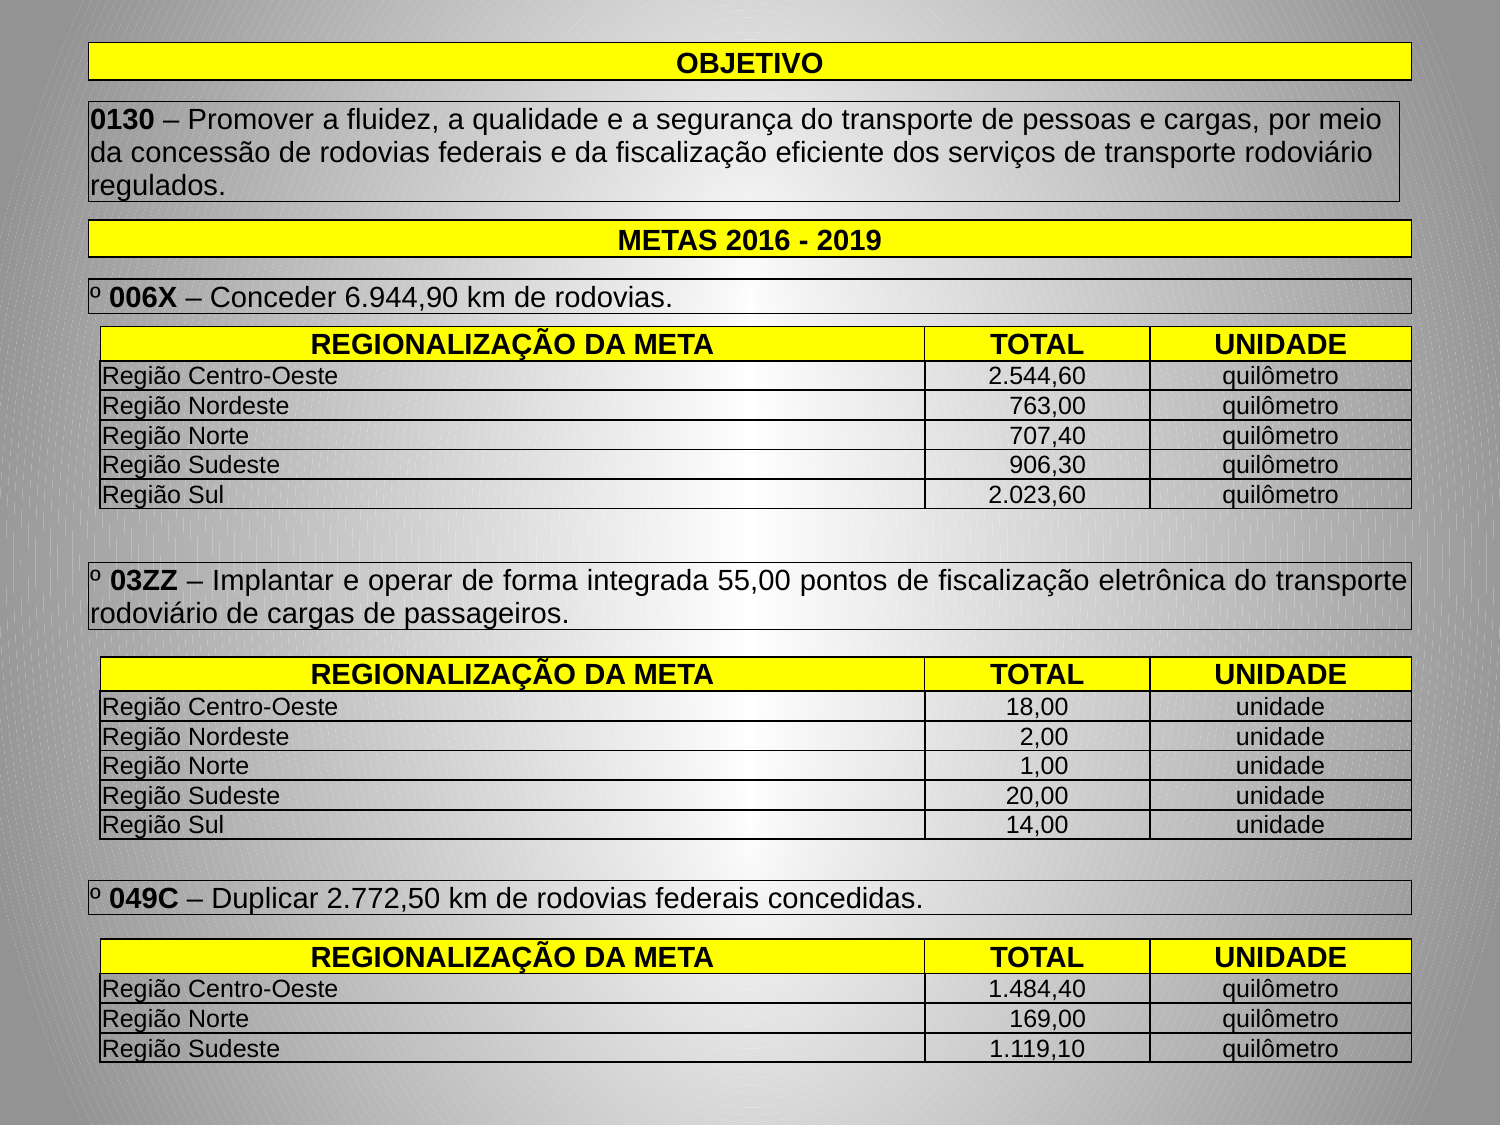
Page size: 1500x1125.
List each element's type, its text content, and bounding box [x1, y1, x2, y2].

table_cell 2.023,60 [926, 480, 1149, 508]
table_header º 03ZZ – Implantar e operar de forma integrada 55,00 pontos de fiscalização eletrônica do transporte rodoviário de cargas de passageiros. [89, 563, 1411, 629]
table_cell unidade [1151, 811, 1411, 838]
table_cell Região Norte [101, 751, 924, 779]
table_cell quilômetro [1151, 450, 1411, 478]
table_cell quilômetro [1151, 421, 1411, 449]
table_header REGIONALIZAÇÃO DA META [101, 940, 924, 973]
table_cell 18,00 [926, 692, 1149, 720]
table_header METAS 2016 - 2019 [89, 221, 1411, 256]
table_cell Região Norte [101, 421, 924, 449]
table_cell Região Centro-Oeste [101, 692, 924, 720]
table_header TOTAL [925, 658, 1149, 690]
table_cell 169,00 [926, 1004, 1149, 1032]
table_cell Região Sudeste [101, 450, 924, 478]
table_cell 20,00 [926, 781, 1149, 809]
table_header º 006X – Conceder 6.944,90 km de rodovias. [89, 280, 1411, 313]
table_cell unidade [1151, 722, 1411, 750]
table_cell Região Sudeste [101, 781, 924, 809]
table_cell unidade [1151, 751, 1411, 779]
table_cell unidade [1151, 692, 1411, 720]
table_header OBJETIVO [89, 43, 1411, 79]
table_cell quilômetro [1151, 1034, 1411, 1061]
table_cell Região Nordeste [101, 722, 924, 750]
table_cell quilômetro [1151, 362, 1411, 389]
table_cell 1,00 [926, 751, 1149, 779]
table_cell 2.544,60 [926, 362, 1149, 389]
table_cell Região Sul [101, 811, 924, 838]
table_cell unidade [1151, 781, 1411, 809]
table_cell quilômetro [1151, 974, 1411, 1002]
table_cell 707,40 [926, 421, 1149, 449]
table_cell Região Norte [101, 1004, 924, 1032]
table_cell Região Centro-Oeste [101, 362, 924, 389]
table_cell Região Sul [101, 480, 924, 508]
table_header 0130 – Promover a fluidez, a qualidade e a segurança do transporte de pessoas e cargas, por meio da concessão de rodovias federais e da fiscalização eficiente dos serviços de transporte rodoviário regulados. [89, 102, 1399, 201]
table_header UNIDADE [1151, 327, 1411, 360]
table_cell Região Centro-Oeste [101, 974, 924, 1002]
table_cell quilômetro [1151, 1004, 1411, 1032]
table_cell 763,00 [926, 391, 1149, 419]
table_cell Região Sudeste [101, 1034, 924, 1061]
table_cell 1.119,10 [926, 1034, 1149, 1061]
table_cell 2,00 [926, 722, 1149, 750]
table_cell quilômetro [1151, 480, 1411, 508]
table_header UNIDADE [1151, 658, 1411, 690]
table_header TOTAL [925, 327, 1149, 360]
table_cell 1.484,40 [926, 974, 1149, 1002]
table_header REGIONALIZAÇÃO DA META [101, 327, 924, 360]
table_header TOTAL [925, 940, 1149, 973]
table_cell Região Nordeste [101, 391, 924, 419]
table_header REGIONALIZAÇÃO DA META [101, 658, 924, 690]
table_header UNIDADE [1151, 940, 1411, 973]
table_cell quilômetro [1151, 391, 1411, 419]
table_cell 14,00 [926, 811, 1149, 838]
table_cell 906,30 [926, 450, 1149, 478]
table_header º 049C – Duplicar 2.772,50 km de rodovias federais concedidas. [89, 881, 1411, 914]
